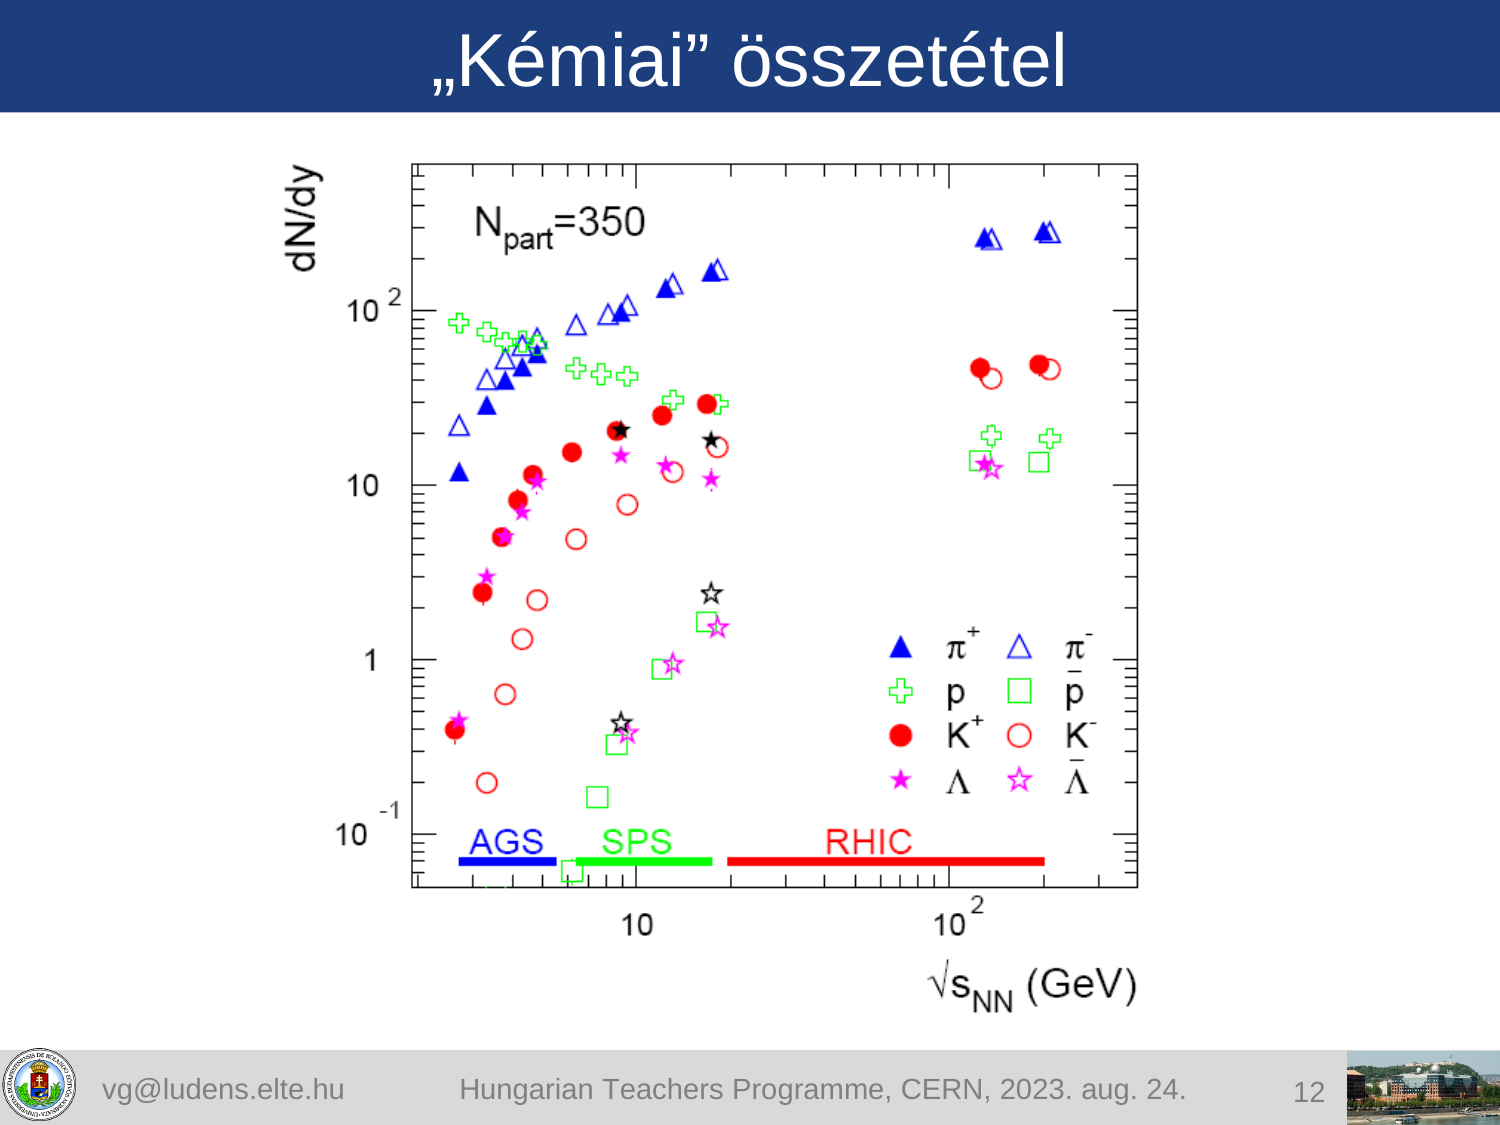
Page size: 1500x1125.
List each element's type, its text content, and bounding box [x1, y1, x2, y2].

picture [275, 137, 1172, 1022]
picture [1347, 1051, 1500, 1125]
picture [2, 1048, 76, 1121]
title „Kémiai” összetétel [0, 0, 1500, 113]
